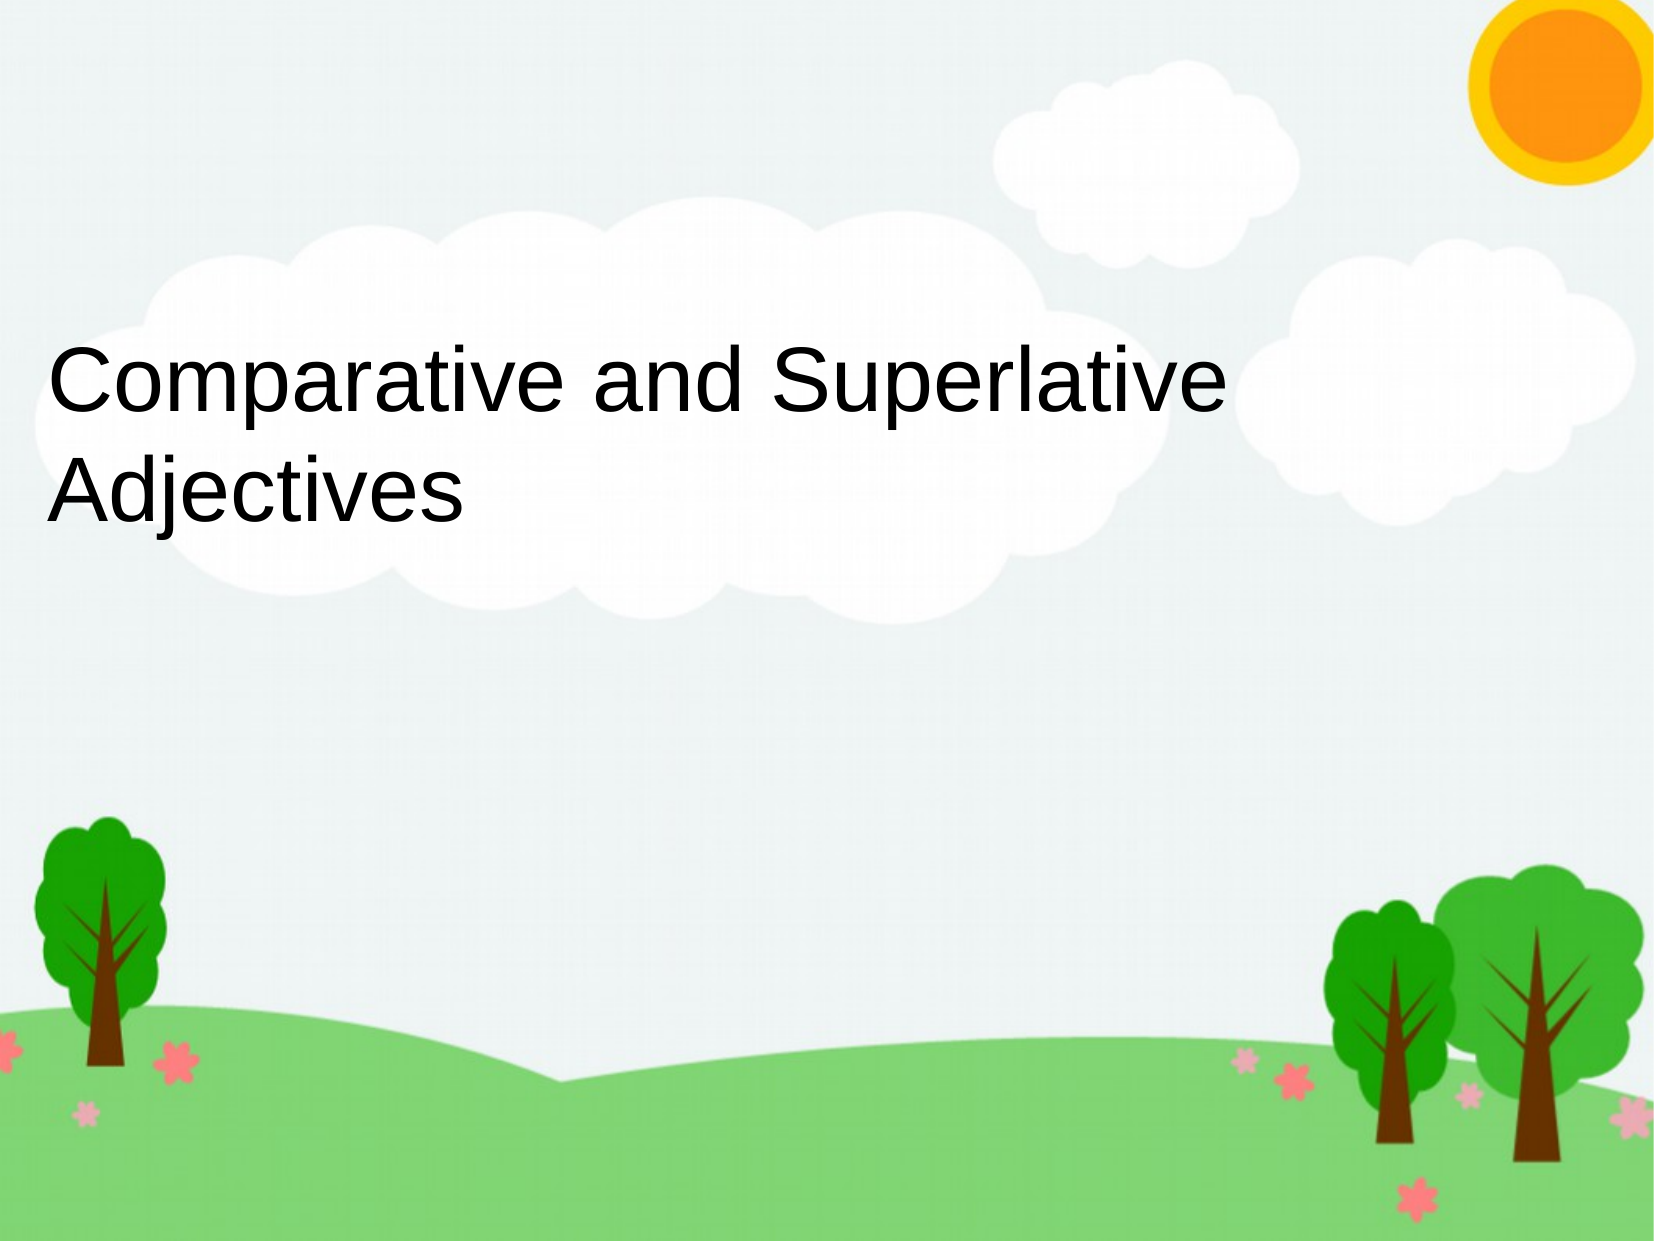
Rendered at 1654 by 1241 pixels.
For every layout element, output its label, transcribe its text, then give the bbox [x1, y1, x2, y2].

title Comparative and Superlative Adjectives [47, 283, 1512, 577]
